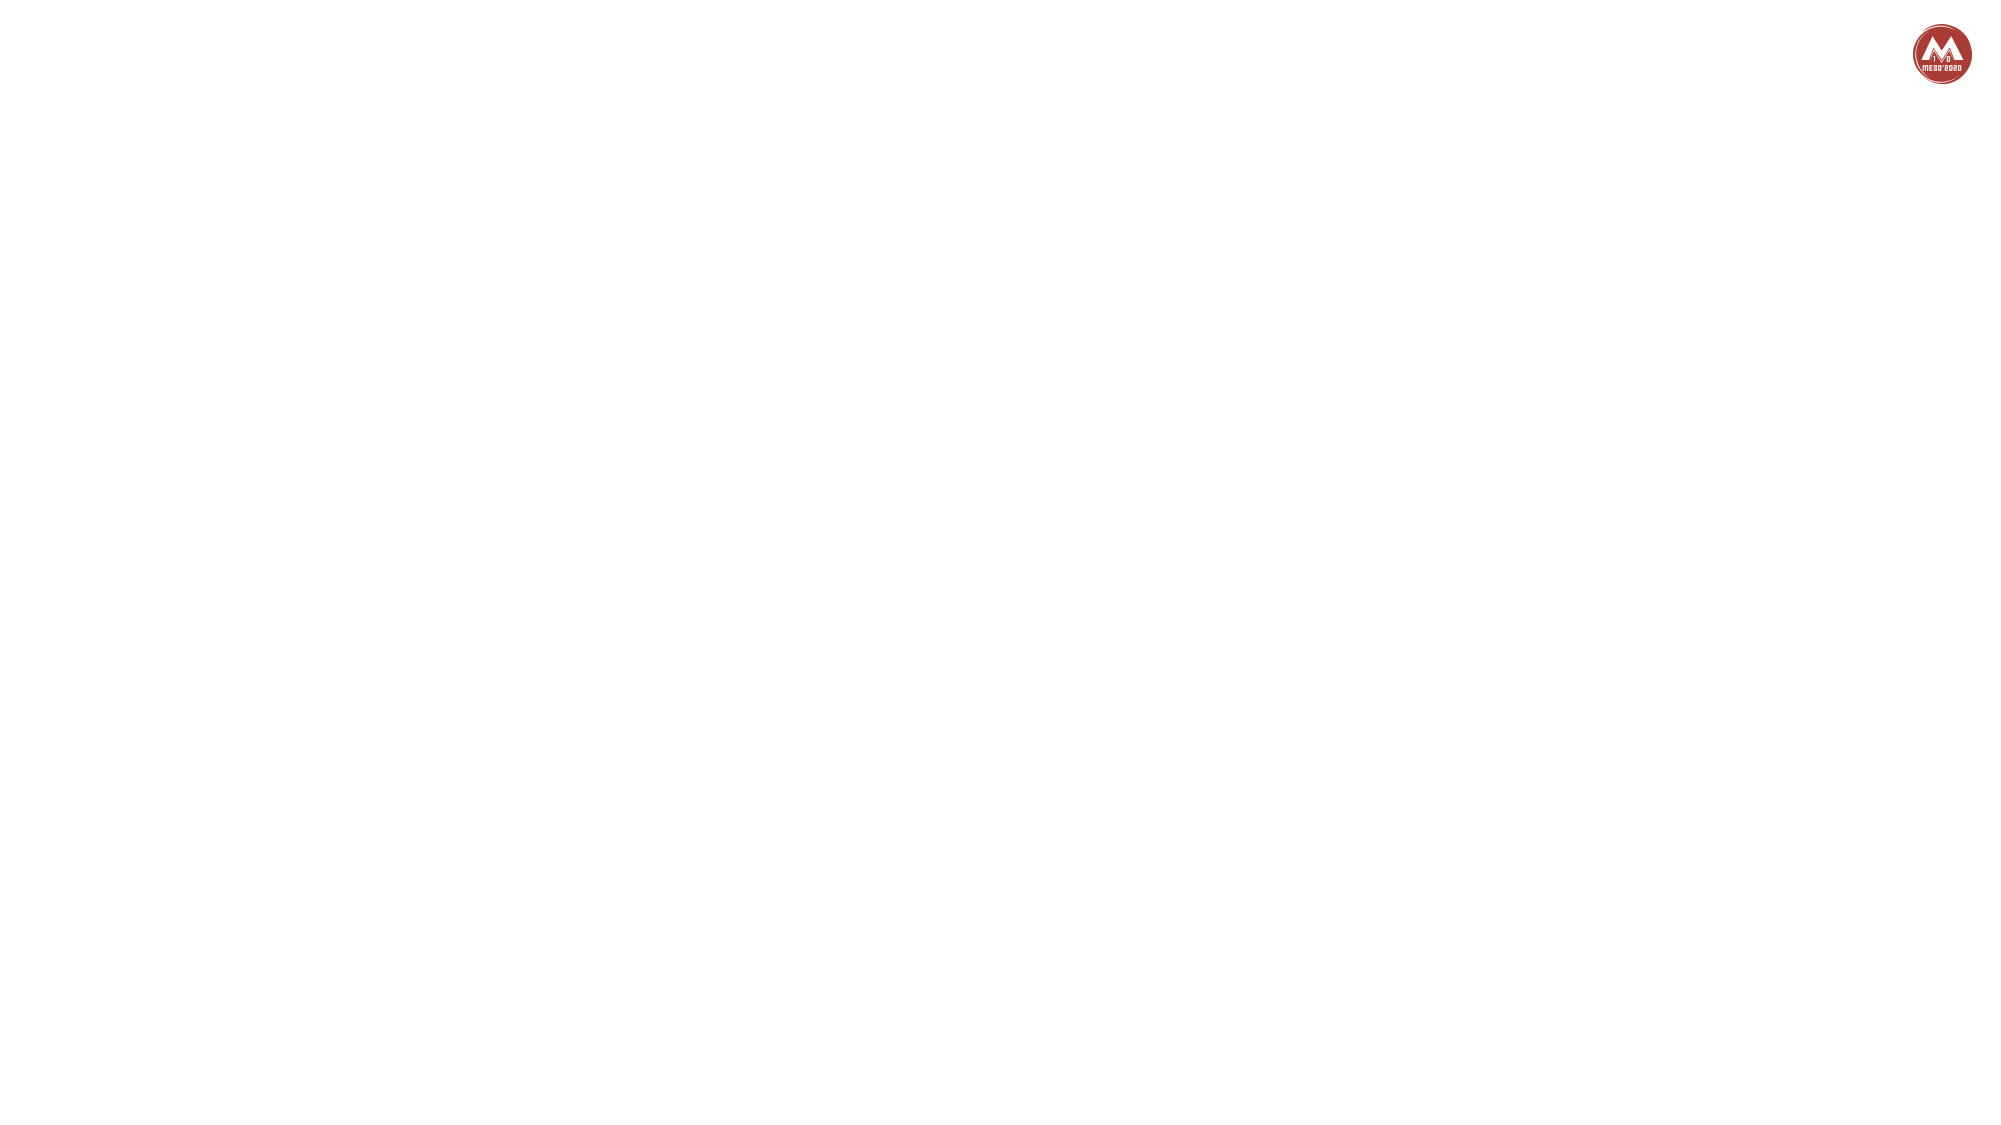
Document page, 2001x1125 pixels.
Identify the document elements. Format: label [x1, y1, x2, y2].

picture [1913, 24, 1972, 84]
